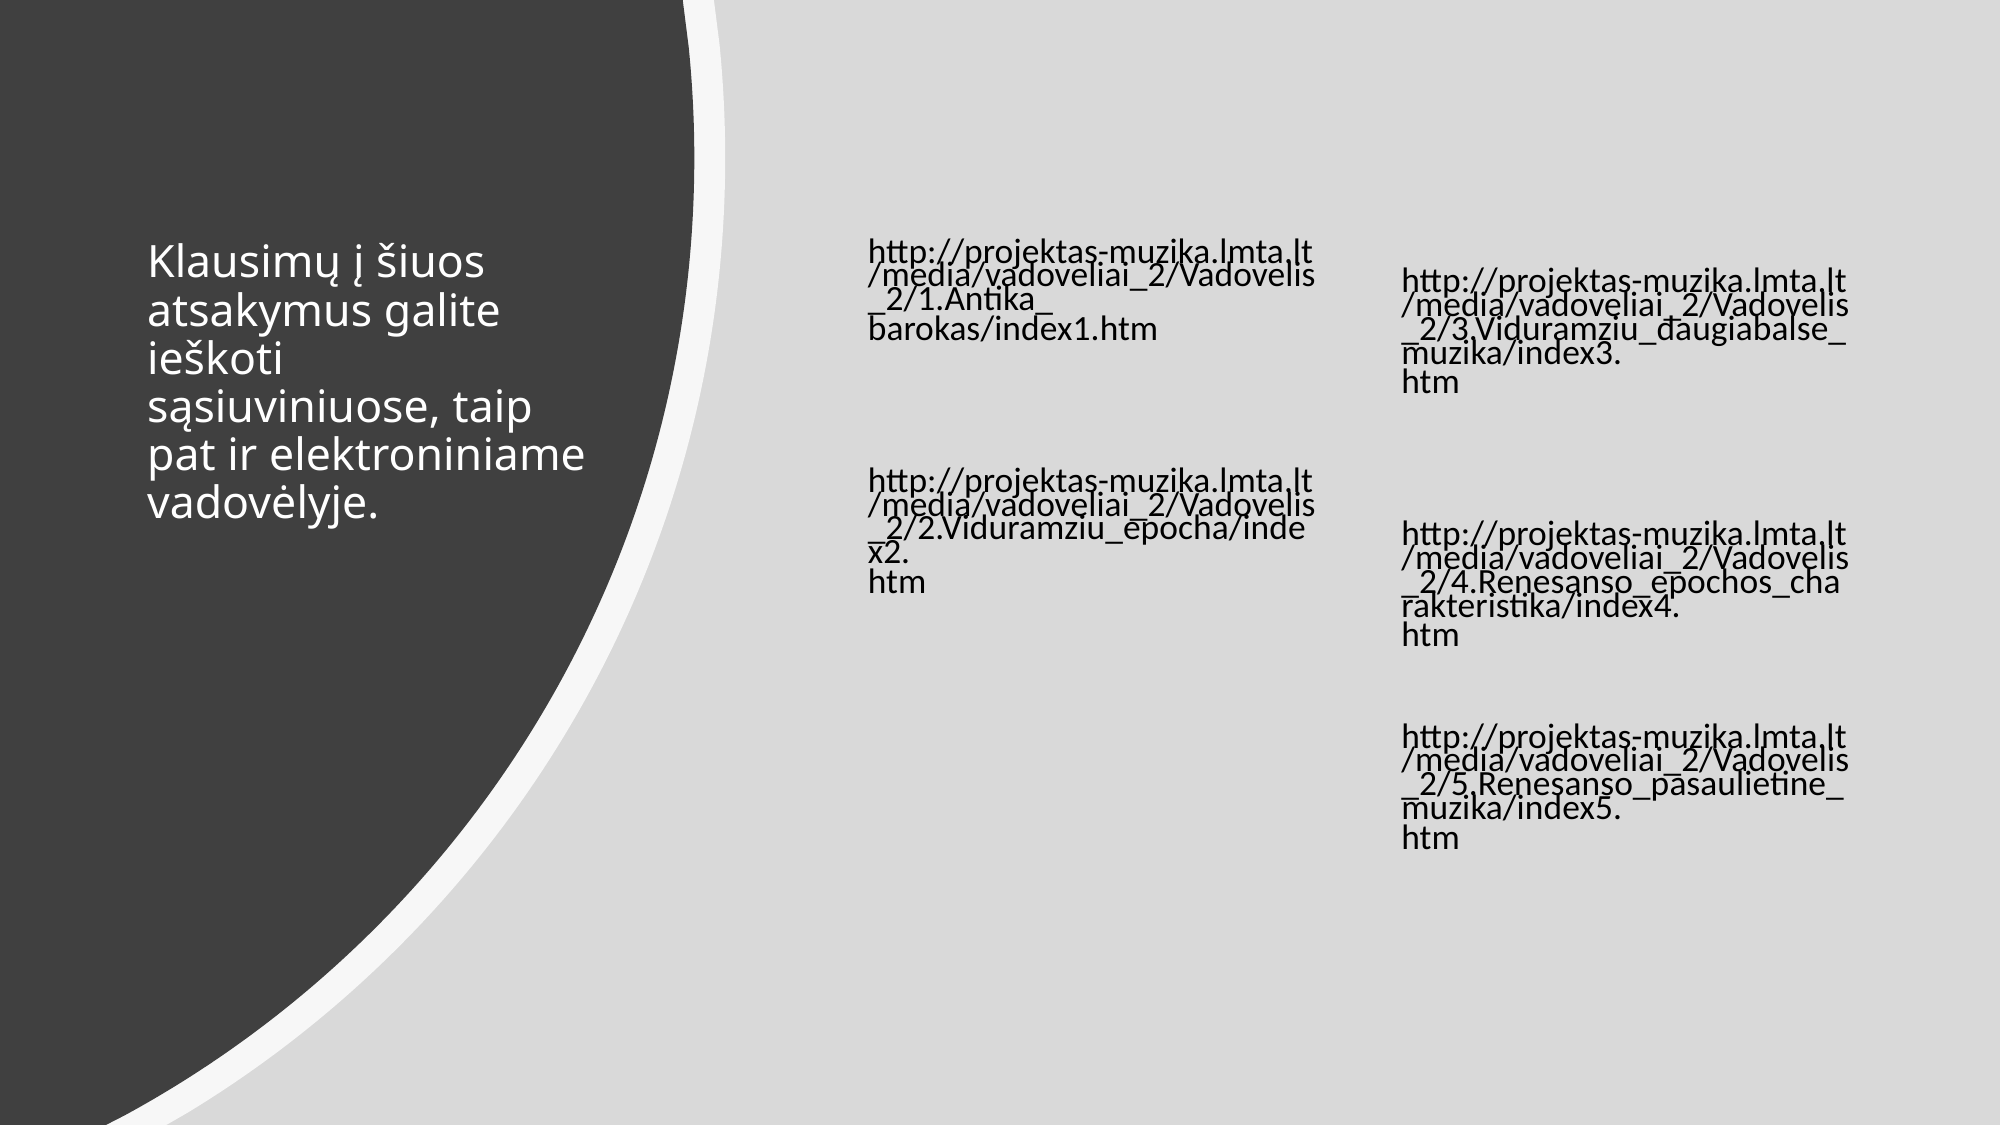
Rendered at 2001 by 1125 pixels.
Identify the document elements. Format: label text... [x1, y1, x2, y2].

list http://projektas-muzika.lmta.lt/media/vadoveliai_2/Vadovelis_2/1.Antika_barokas/index1.htm http://projektas-muzika.lmta.lt/media/vadoveliai_2/Vadovelis_2/2.Viduramziu_epocha/index2.htm [852, 231, 1333, 948]
list http://projektas-muzika.lmta.lt/media/vadoveliai_2/Vadovelis_2/3.Viduramziu_daugiabalse_muzika/index3.htm http://projektas-muzika.lmta.lt/media/vadoveliai_2/Vadovelis_2/4.Renesanso_epochos_charakteristika/index4.htm http://projektas-muzika.lmta.lt/media/vadoveliai_2/Vadovelis_2/5.Renesanso_pasaulietine_muzika/index5.htm [1386, 231, 1867, 948]
text_box [0, 0, 2000, 1125]
title Klausimų į šiuos atsakymus galite ieškoti sąsiuviniuose, taip pat ir elektroniniame vadovėlyje. [131, 231, 603, 586]
